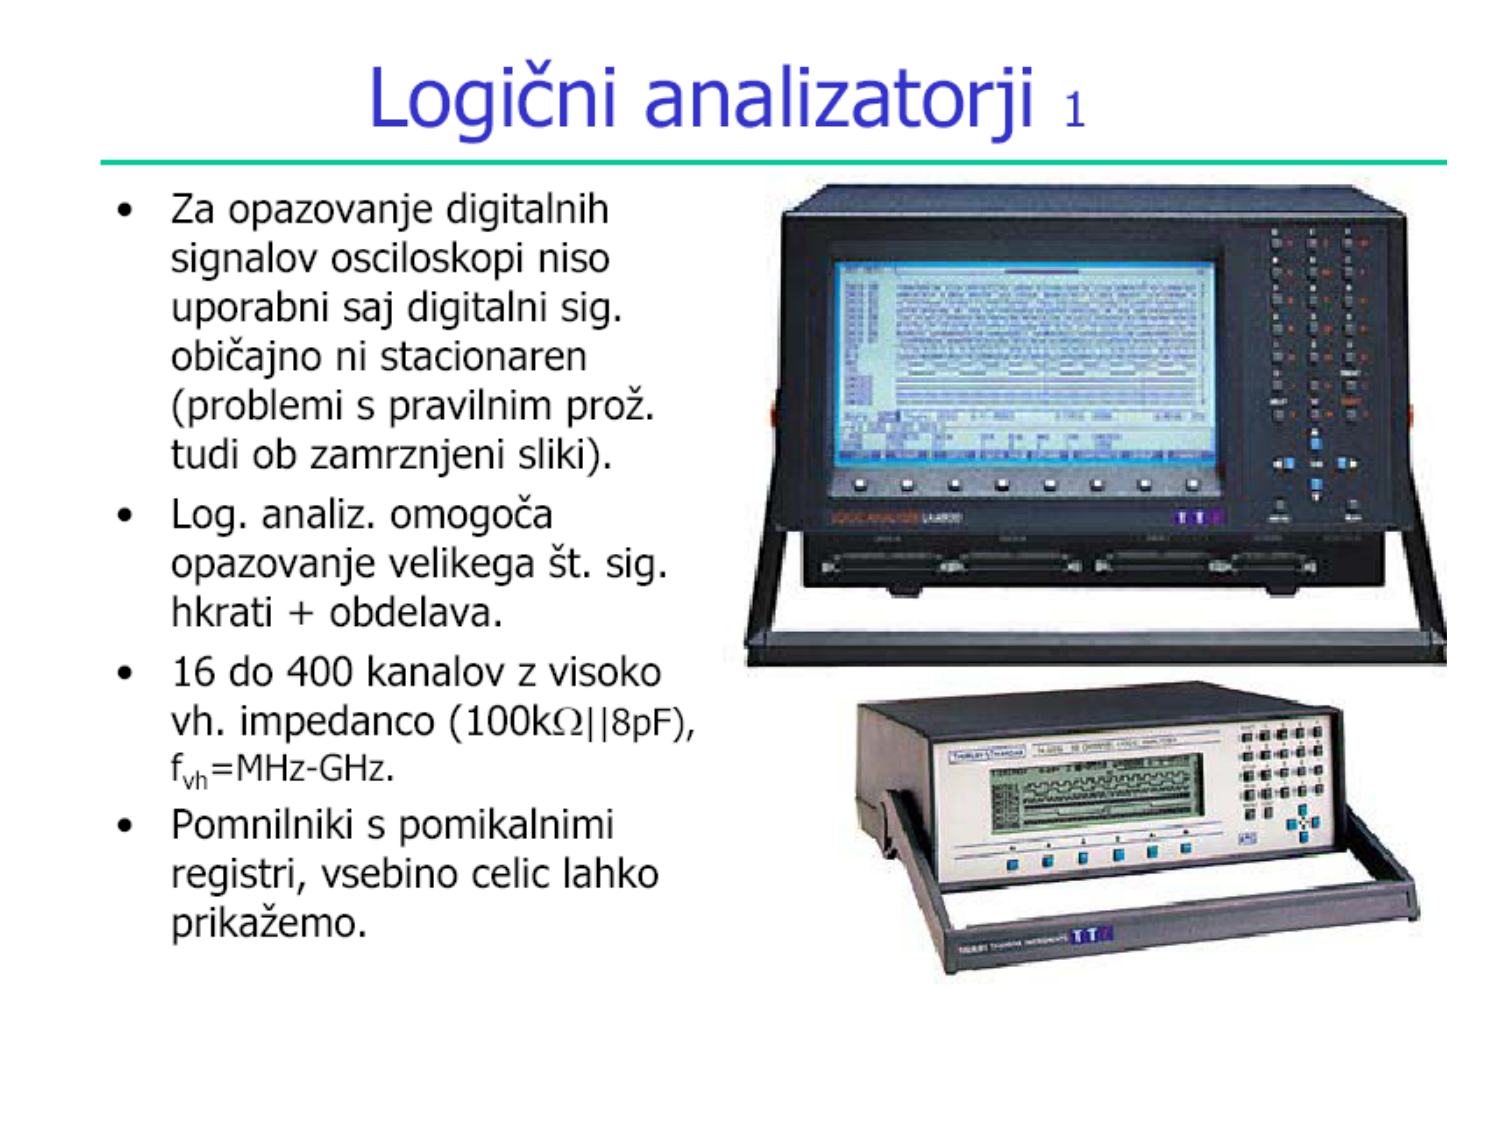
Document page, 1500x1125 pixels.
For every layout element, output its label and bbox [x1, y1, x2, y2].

picture [29, 7, 1447, 988]
